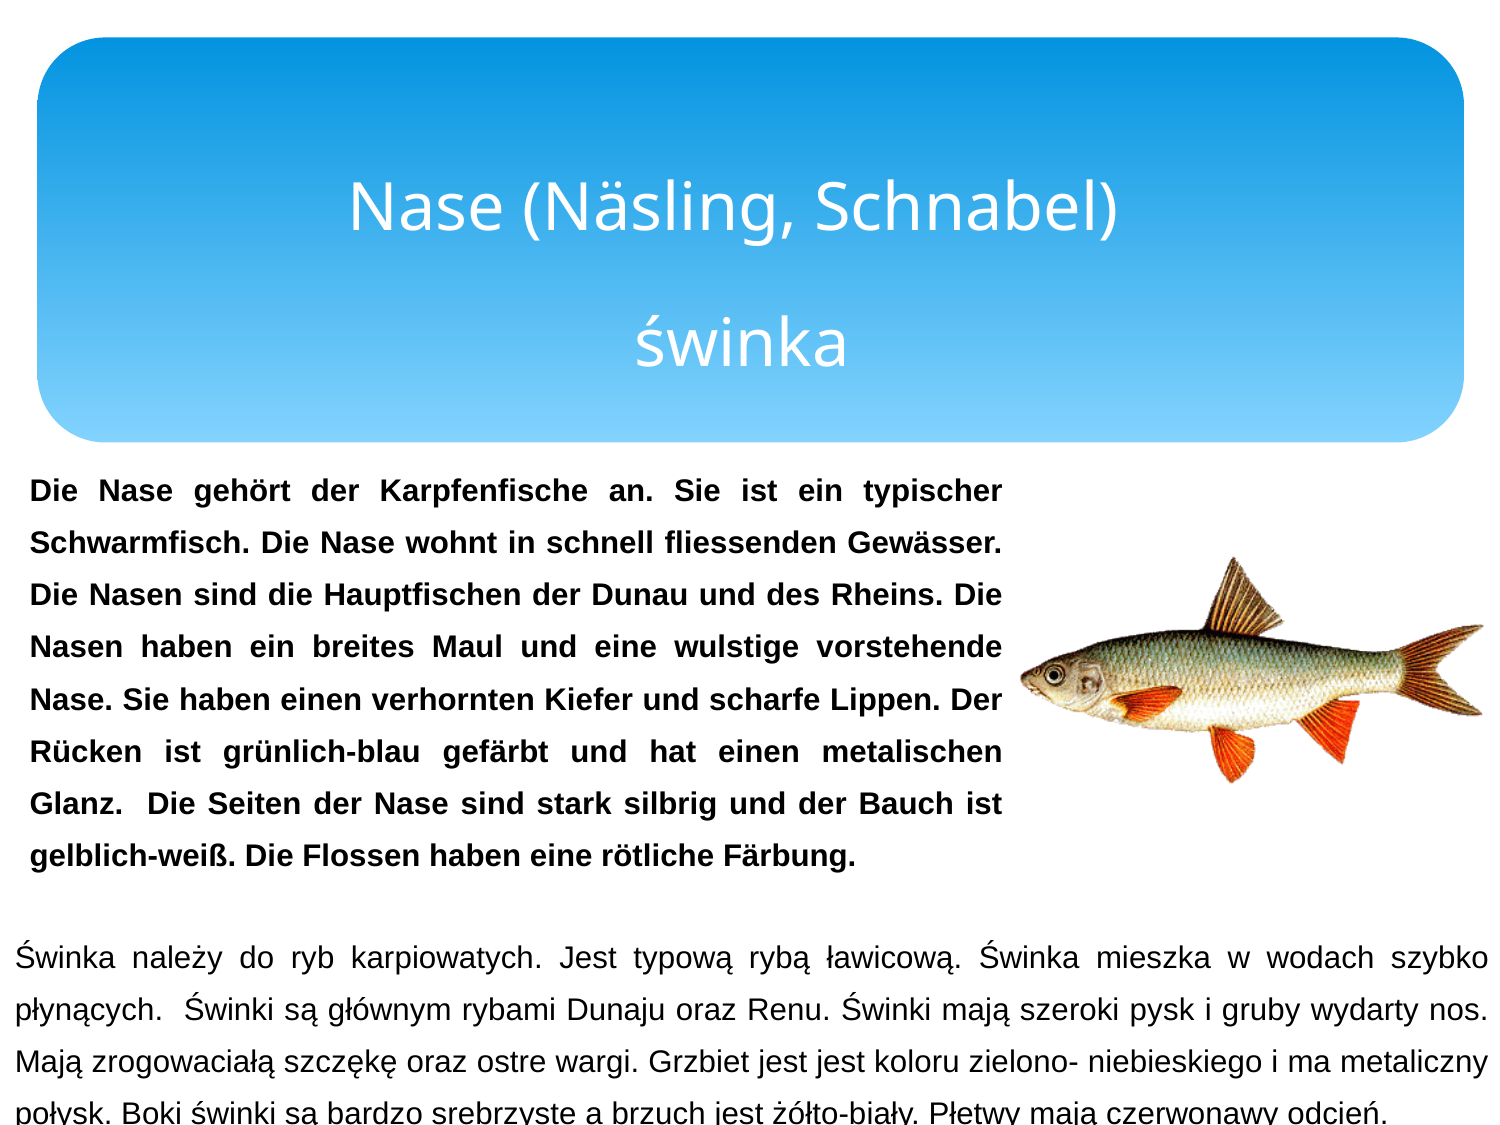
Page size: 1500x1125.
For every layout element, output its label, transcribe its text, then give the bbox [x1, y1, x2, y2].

picture [1003, 531, 1500, 798]
text_box Świnka należy do ryb karpiowatych. Jest typową rybą ławicową. Świnka mieszka w wodach szybko płynących. Świnki są głównym rybami Dunaju oraz Renu. Świnki mają szeroki pysk i gruby wydarty nos. Mają zrogowaciałą szczękę oraz ostre wargi. Grzbiet jest jest koloru zielono- niebieskiego i ma metaliczny połysk. Boki świnki są bardzo srebrzyste a brzuch jest żółto-biały. Płetwy mają czerwonawy odcień. [0, 915, 1500, 1123]
title Nase (Näsling, Schnabel) świnka [67, 115, 1418, 384]
subtitle Die Nase gehört der Karpfenfische an. Sie ist ein typischer Schwarmfisch. Die Nase wohnt in schnell fliessenden Gewässer. Die Nasen sind die Hauptfischen der Dunau und des Rheins. Die Nasen haben ein breites Maul und eine wulstige vorstehende Nase. Sie haben einen verhornten Kiefer und scharfe Lippen. Der Rücken ist grünlich-blau gefärbt und hat einen metalischen Glanz. Die Seiten der Nase sind stark silbrig und der Bauch ist gelblich-weiß. Die Flossen haben eine rötliche Färbung. [29, 442, 1004, 886]
